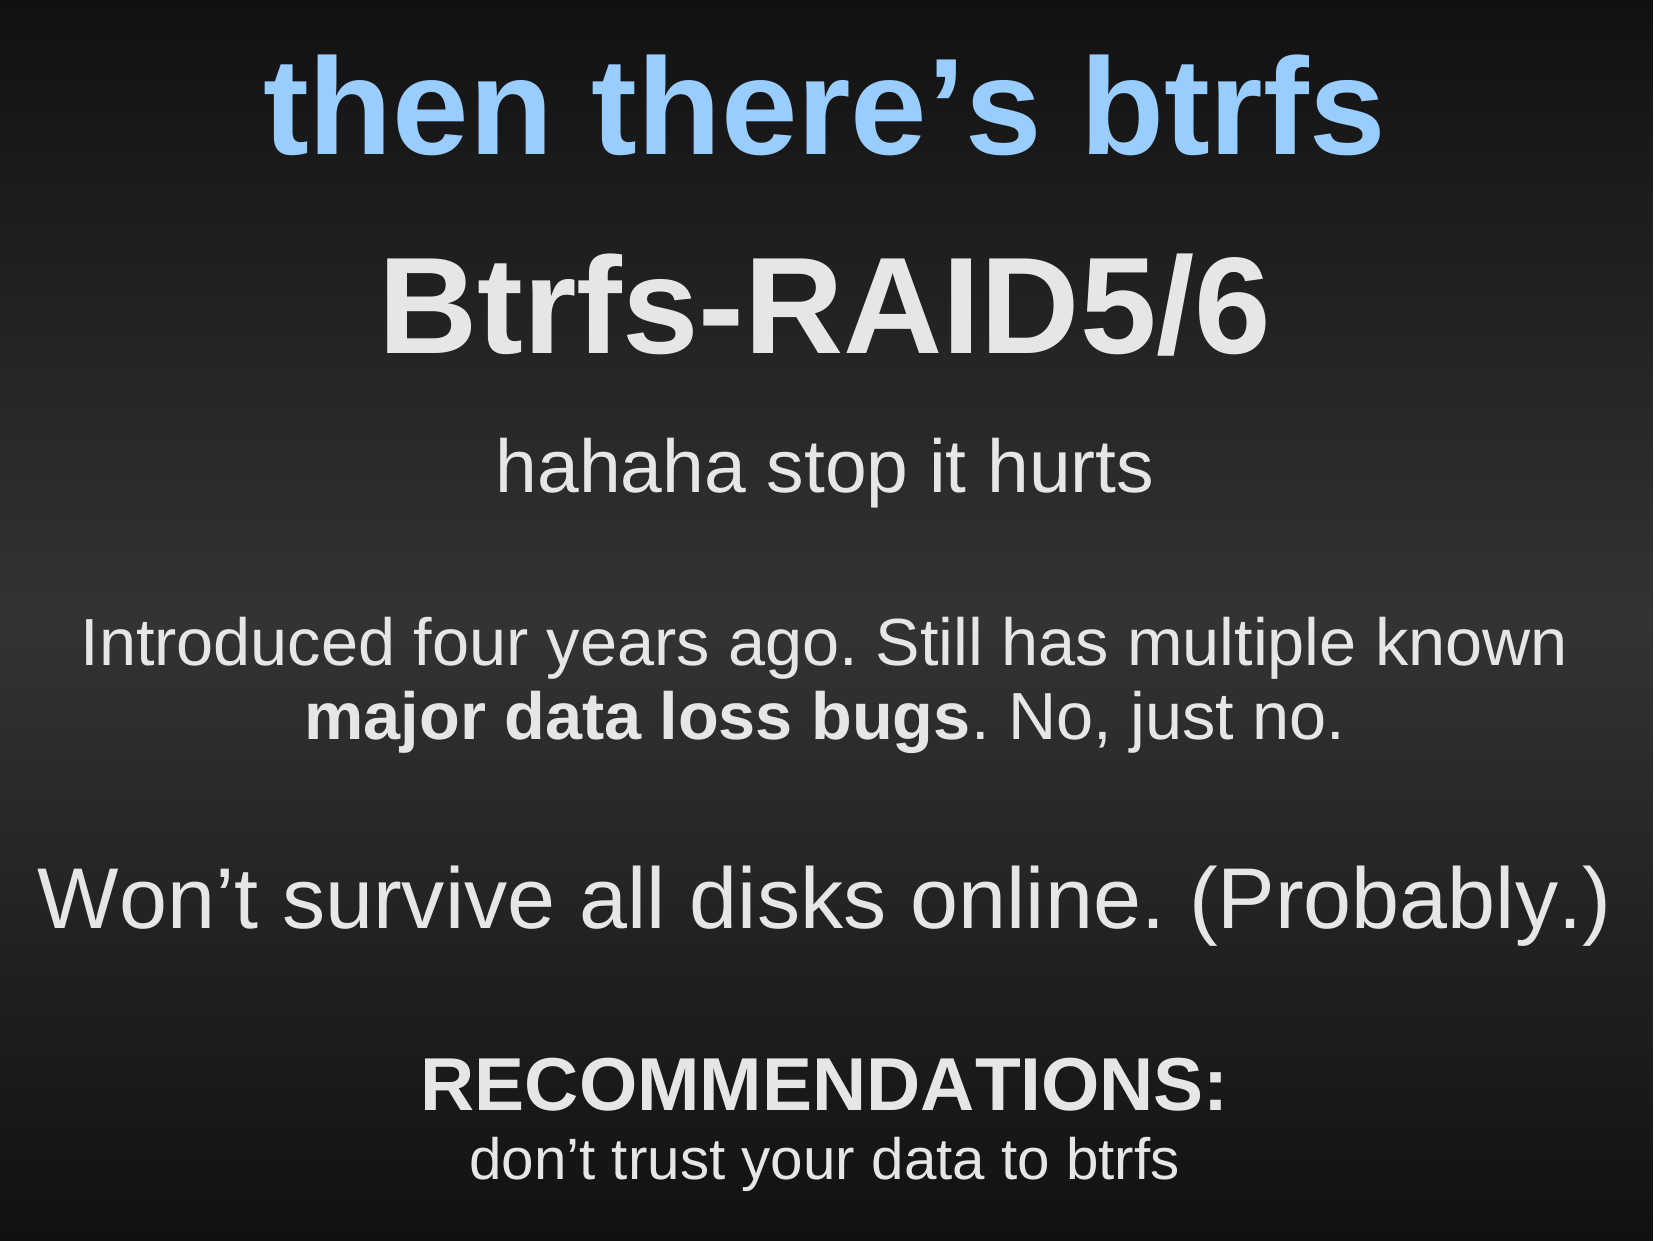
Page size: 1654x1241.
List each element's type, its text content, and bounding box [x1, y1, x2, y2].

title then there’s btrfs [0, 2, 1651, 180]
title Btrfs-RAID5/6 hahaha stop it hurts Introduced four years ago. Still has multiple known major data loss bugs. No, just no. Won’t survive all disks online. (Probably.) RECOMMENDATIONS: don’t trust your data to btrfs [0, 180, 1651, 1241]
